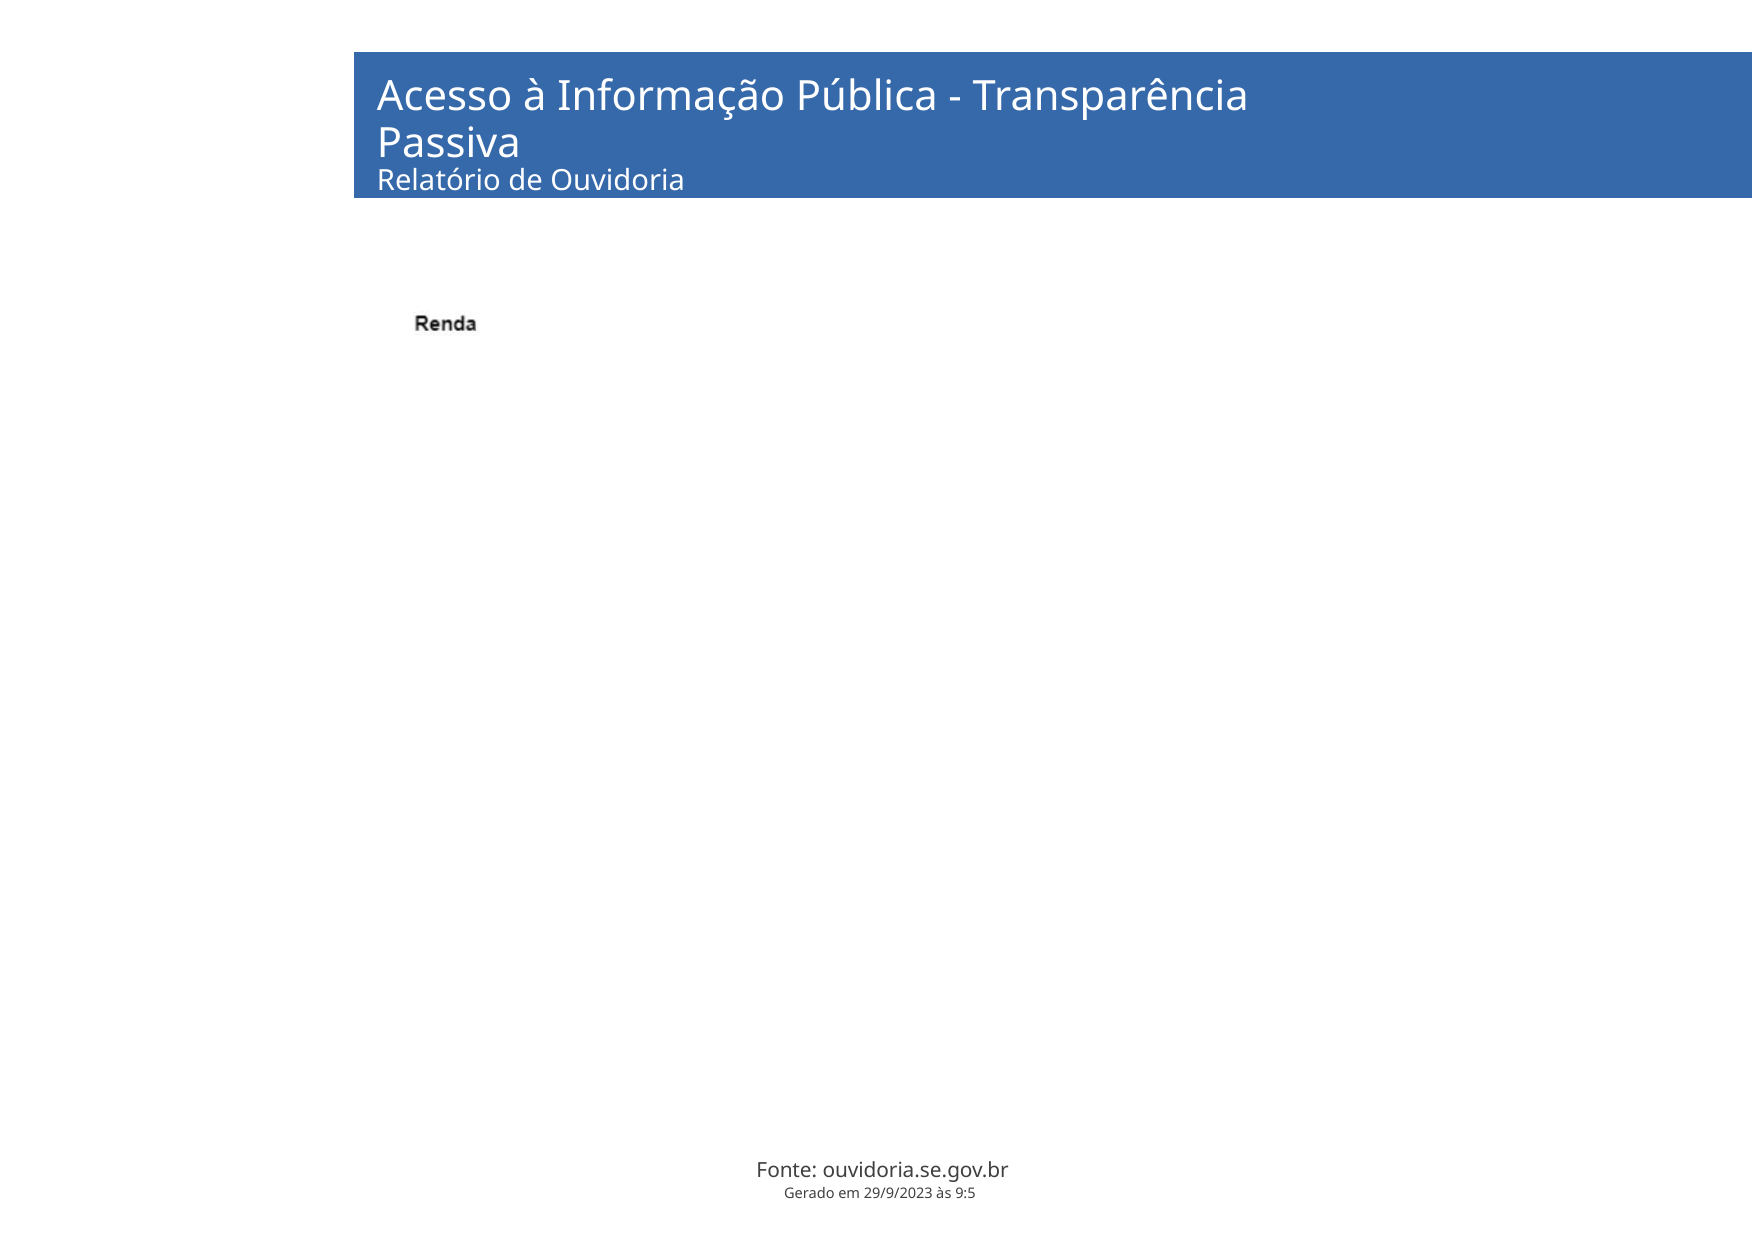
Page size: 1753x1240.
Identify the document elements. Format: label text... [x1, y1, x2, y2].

text_box [155, 211, 1599, 1028]
text_box Acesso à Informação Pública - Transparência Passiva Relatório de Ouvidoria EMSETUR - Janeiro a Dezembro de 2022 [376, 72, 1403, 228]
text_box Fonte: ouvidoria.se.gov.br [756, 1158, 1023, 1182]
text_box [354, 52, 1752, 198]
text_box Gerado em 29/9/2023 às 9:5 [784, 1184, 995, 1202]
